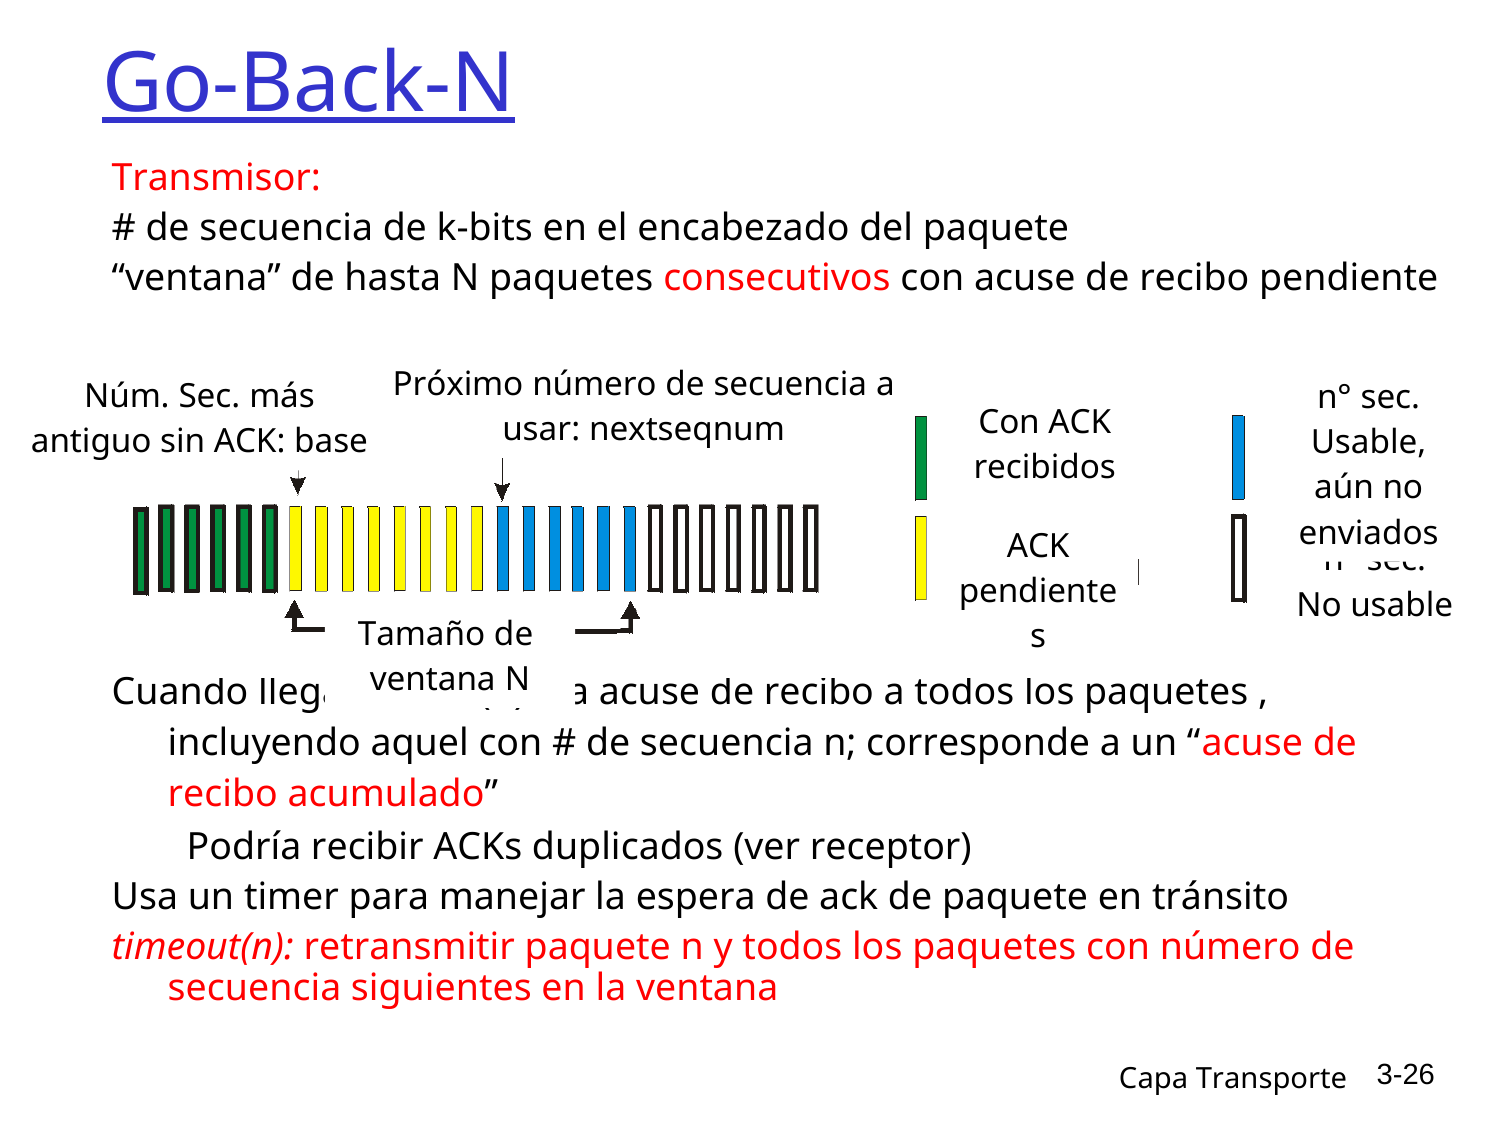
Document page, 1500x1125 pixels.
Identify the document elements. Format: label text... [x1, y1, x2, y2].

picture [133, 409, 1463, 678]
title Go-Back-N [87, 9, 1363, 148]
text_box Próximo número de secuencia a usar: nextseqnum [375, 352, 913, 458]
text_box Con ACK recibidos [932, 390, 1158, 497]
text_box Núm. Sec. más antiguo sin ACK: base [5, 364, 394, 471]
list Transmisor: # de secuencia de k-bits en el encabezado del paquete “ventana” de hasta N paquetes consecutivos con acuse de recibo pendiente Cuando llega un ACK(n): da acuse de recibo a todos los paquetes , incluyendo aquel con # de secuencia n; corresponde a un “acuse de recibo acumulado” Podría recibir ACKs duplicados (ver receptor)‏ Usa un timer para manejar la espera de ack de paquete en tránsito timeout(n): retransmitir paquete n y todos los paquetes con número de secuencia siguientes en la ventana [96, 471, 1463, 1087]
list Transmisor: # de secuencia de k-bits en el encabezado del paquete “ventana” de hasta N paquetes consecutivos con acuse de recibo pendiente Cuando llega un ACK(n): da acuse de recibo a todos los paquetes , incluyendo aquel con # de secuencia n; corresponde a un “acuse de recibo acumulado” Podría recibir ACKs duplicados (ver receptor)‏ Usa un timer para manejar la espera de ack de paquete en tránsito timeout(n): retransmitir paquete n y todos los paquetes con número de secuencia siguientes en la ventana [96, 149, 1463, 409]
text_box Tamaño de ventana N [324, 602, 576, 708]
text_box n° sec. No usable [1274, 562, 1476, 634]
text_box ACK pendientes [938, 513, 1139, 666]
text_box n° sec. Usable, aún no enviados [1262, 365, 1476, 562]
